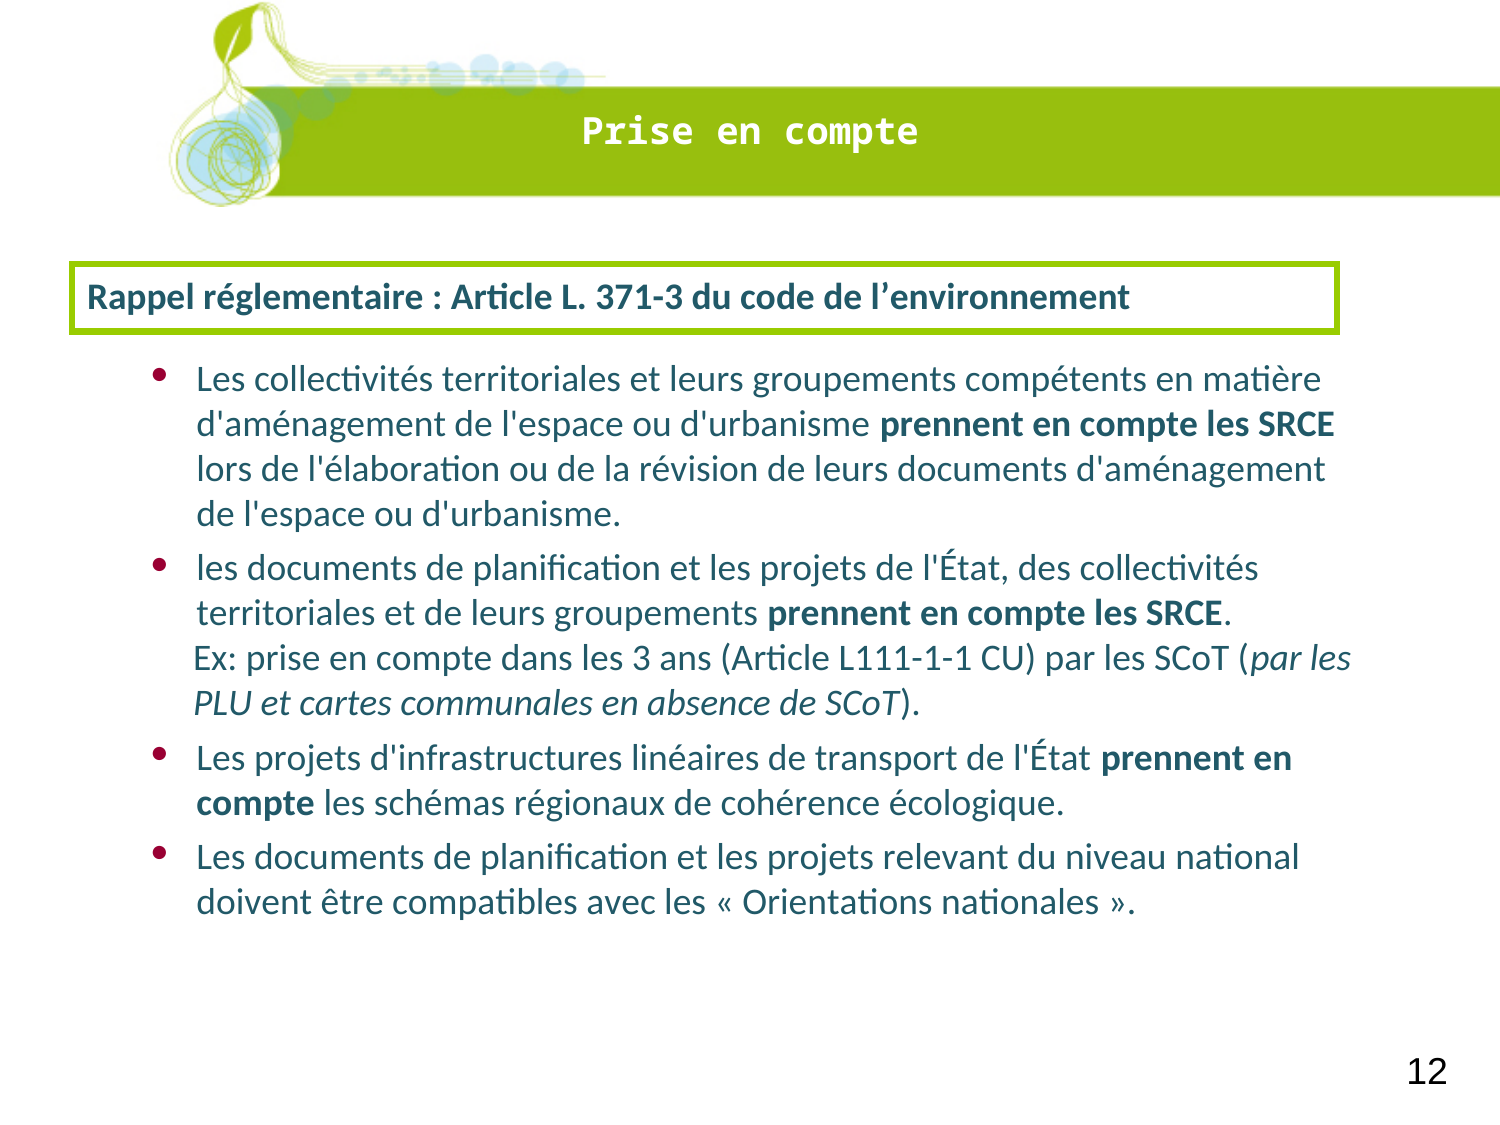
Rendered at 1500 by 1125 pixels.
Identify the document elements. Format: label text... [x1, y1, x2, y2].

text_box <numéro> [1391, 1039, 1471, 1101]
text_box Prise en compte [112, 99, 1388, 288]
picture [0, 0, 1500, 207]
text_box Les collectivités territoriales et leurs groupements compétents en matière d'aménagement de l'espace ou d'urbanisme prennent en compte les SRCE lors de l'élaboration ou de la révision de leurs documents d'aménagement de l'espace ou d'urbanisme. les documents de planification et les projets de l'État, des collectivités territoriales et de leurs groupements prennent en compte les SRCE. Ex: prise en compte dans les 3 ans (Article L111-1-1 CU) par les SCoT (par les PLU et cartes communales en absence de SCoT). Les projets d'infrastructures linéaires de transport de l'État prennent en compte les schémas régionaux de cohérence écologique. Les documents de planification et les projets relevant du niveau national doivent être compatibles avec les « Orientations nationales ». [60, 346, 1385, 988]
text_box Rappel réglementaire : Article L. 371-3 du code de l’environnement [71, 264, 1337, 332]
